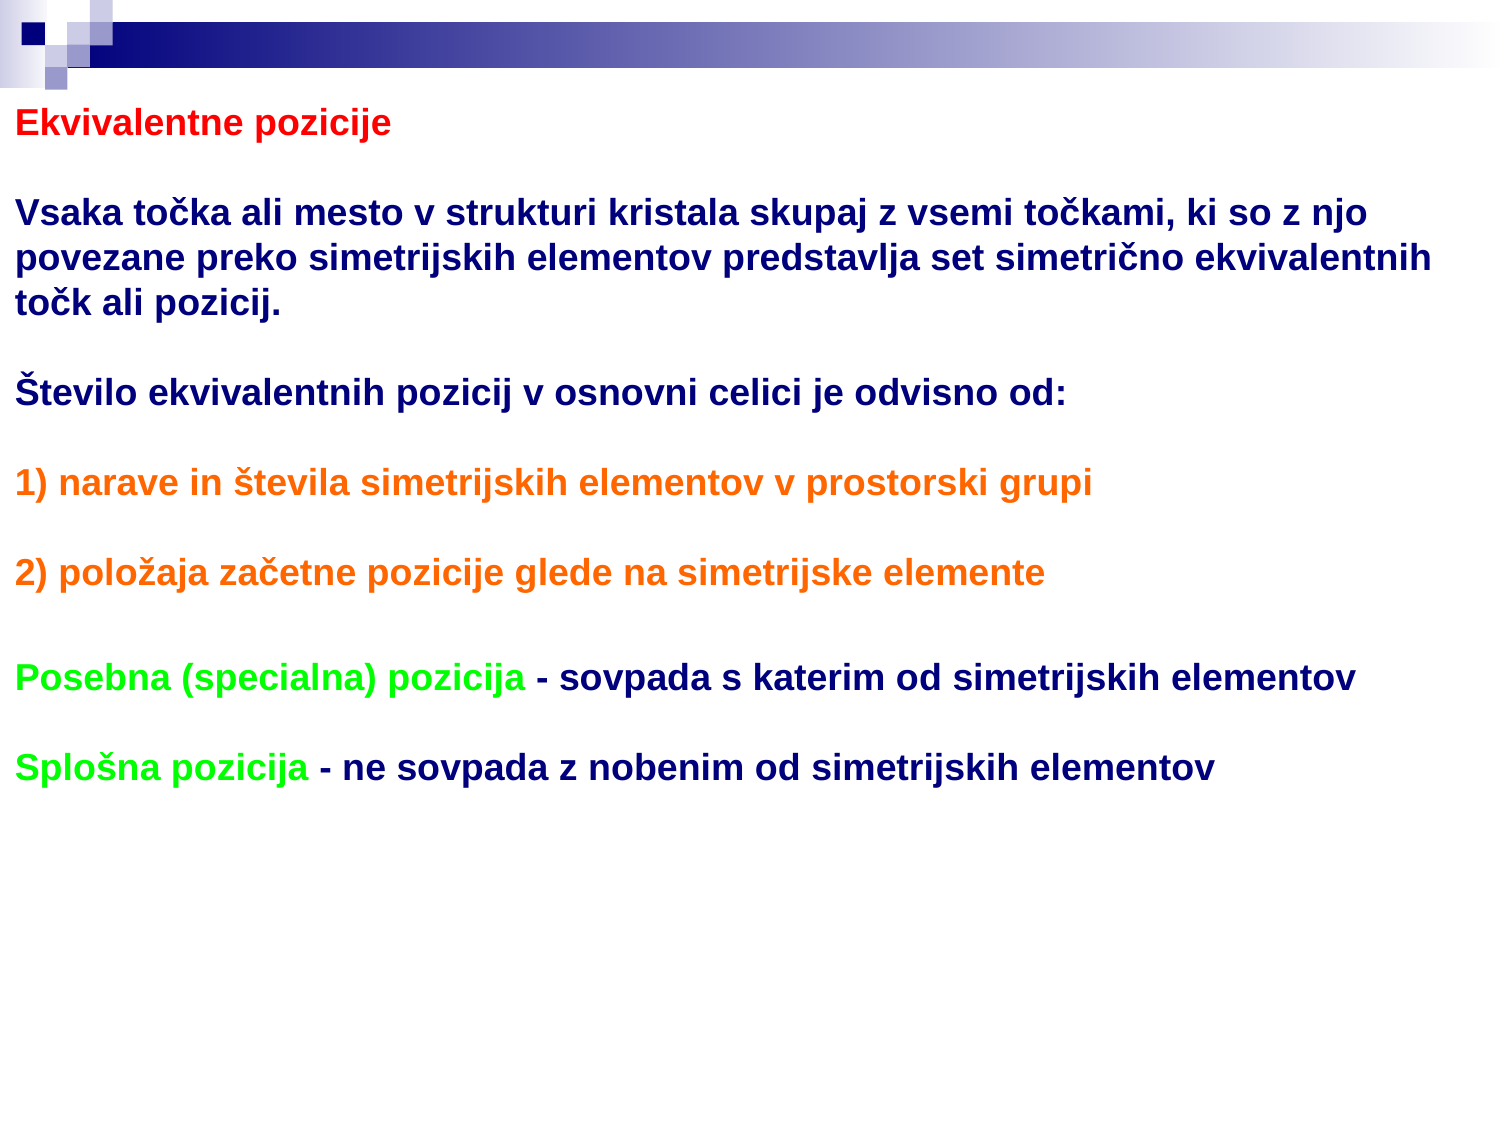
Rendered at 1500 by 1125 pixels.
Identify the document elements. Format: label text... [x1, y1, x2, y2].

text_box Ekvivalentne pozicije Vsaka točka ali mesto v strukturi kristala skupaj z vsemi točkami, ki so z njo povezane preko simetrijskih elementov predstavlja set simetrično ekvivalentnih točk ali pozicij. Število ekvivalentnih pozicij v osnovni celici je odvisno od: 1) narave in števila simetrijskih elementov v prostorski grupi 2) položaja začetne pozicije glede na simetrijske elemente [0, 90, 1471, 601]
text_box Posebna (specialna) pozicija - sovpada s katerim od simetrijskih elementov Splošna pozicija - ne sovpada z nobenim od simetrijskih elementov [0, 645, 1372, 796]
